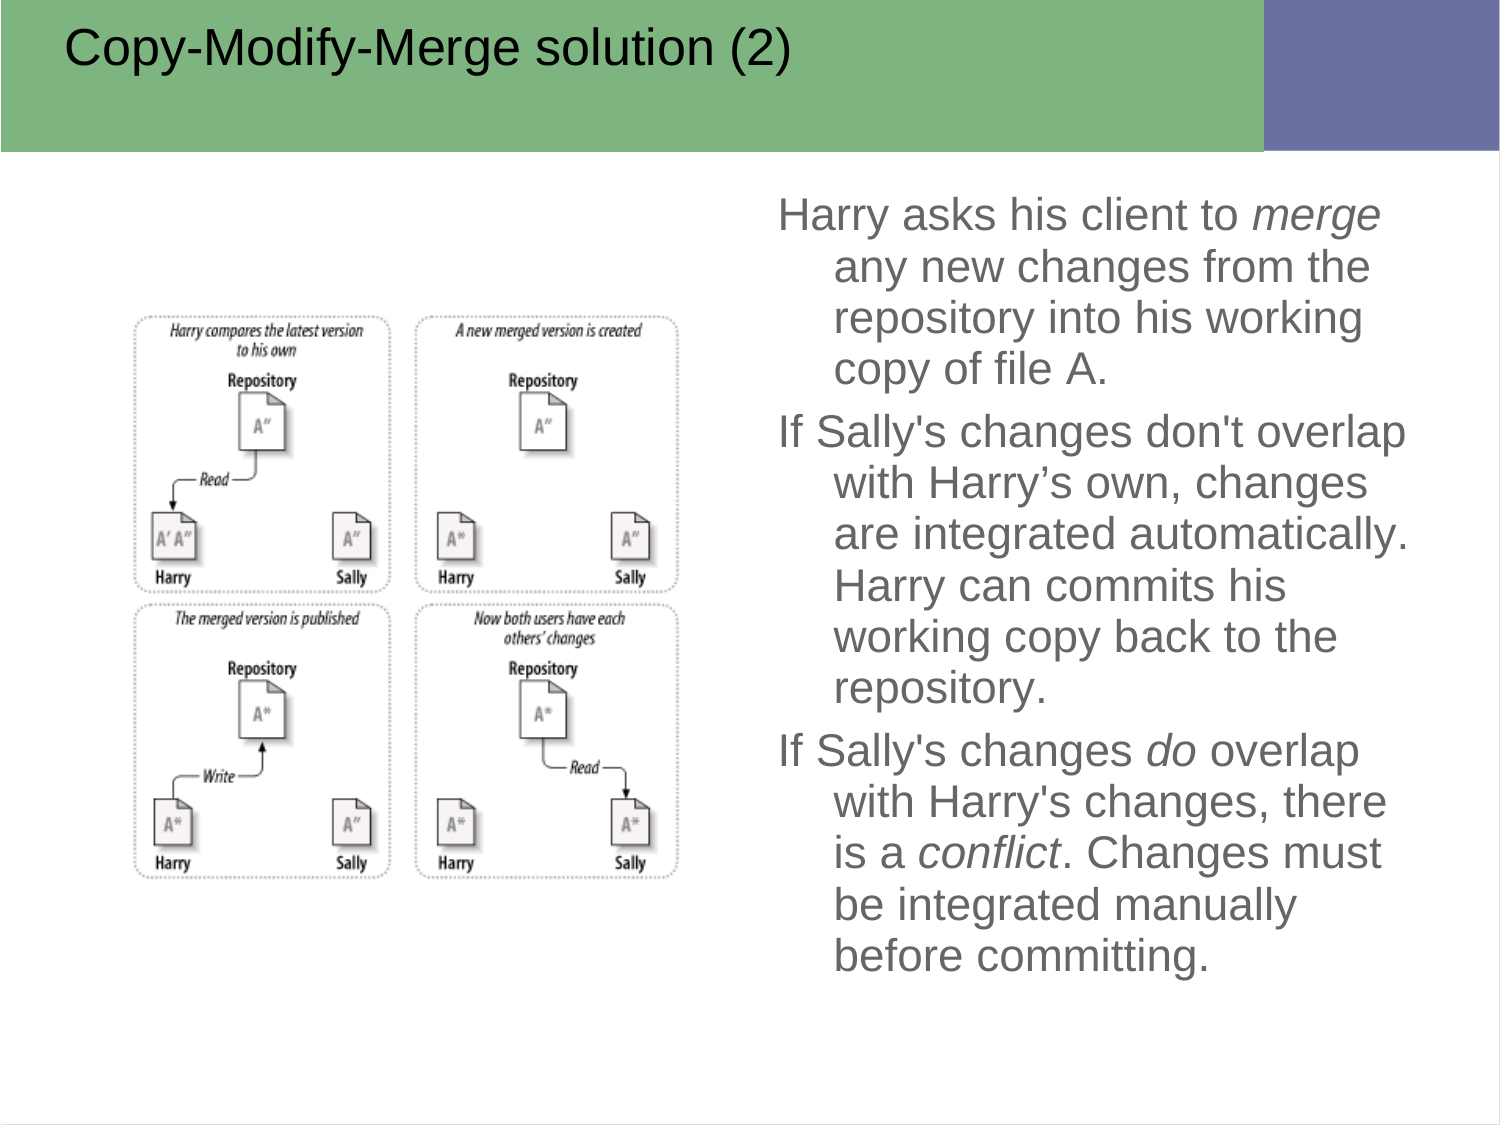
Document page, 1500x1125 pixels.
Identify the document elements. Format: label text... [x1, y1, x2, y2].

text_box [132, 315, 680, 880]
picture [0, 0, 1500, 1125]
title Copy-Modify-Merge solution (2) [49, 16, 1253, 90]
list Harry asks his client to merge any new changes from the repository into his working copy of file A. If Sally's changes don't overlap with Harry’s own, changes are integrated automatically. Harry can commits his working copy back to the repository. If Sally's changes do overlap with Harry's changes, there is a conflict. Changes must be integrated manually before committing. [762, 181, 1426, 1040]
